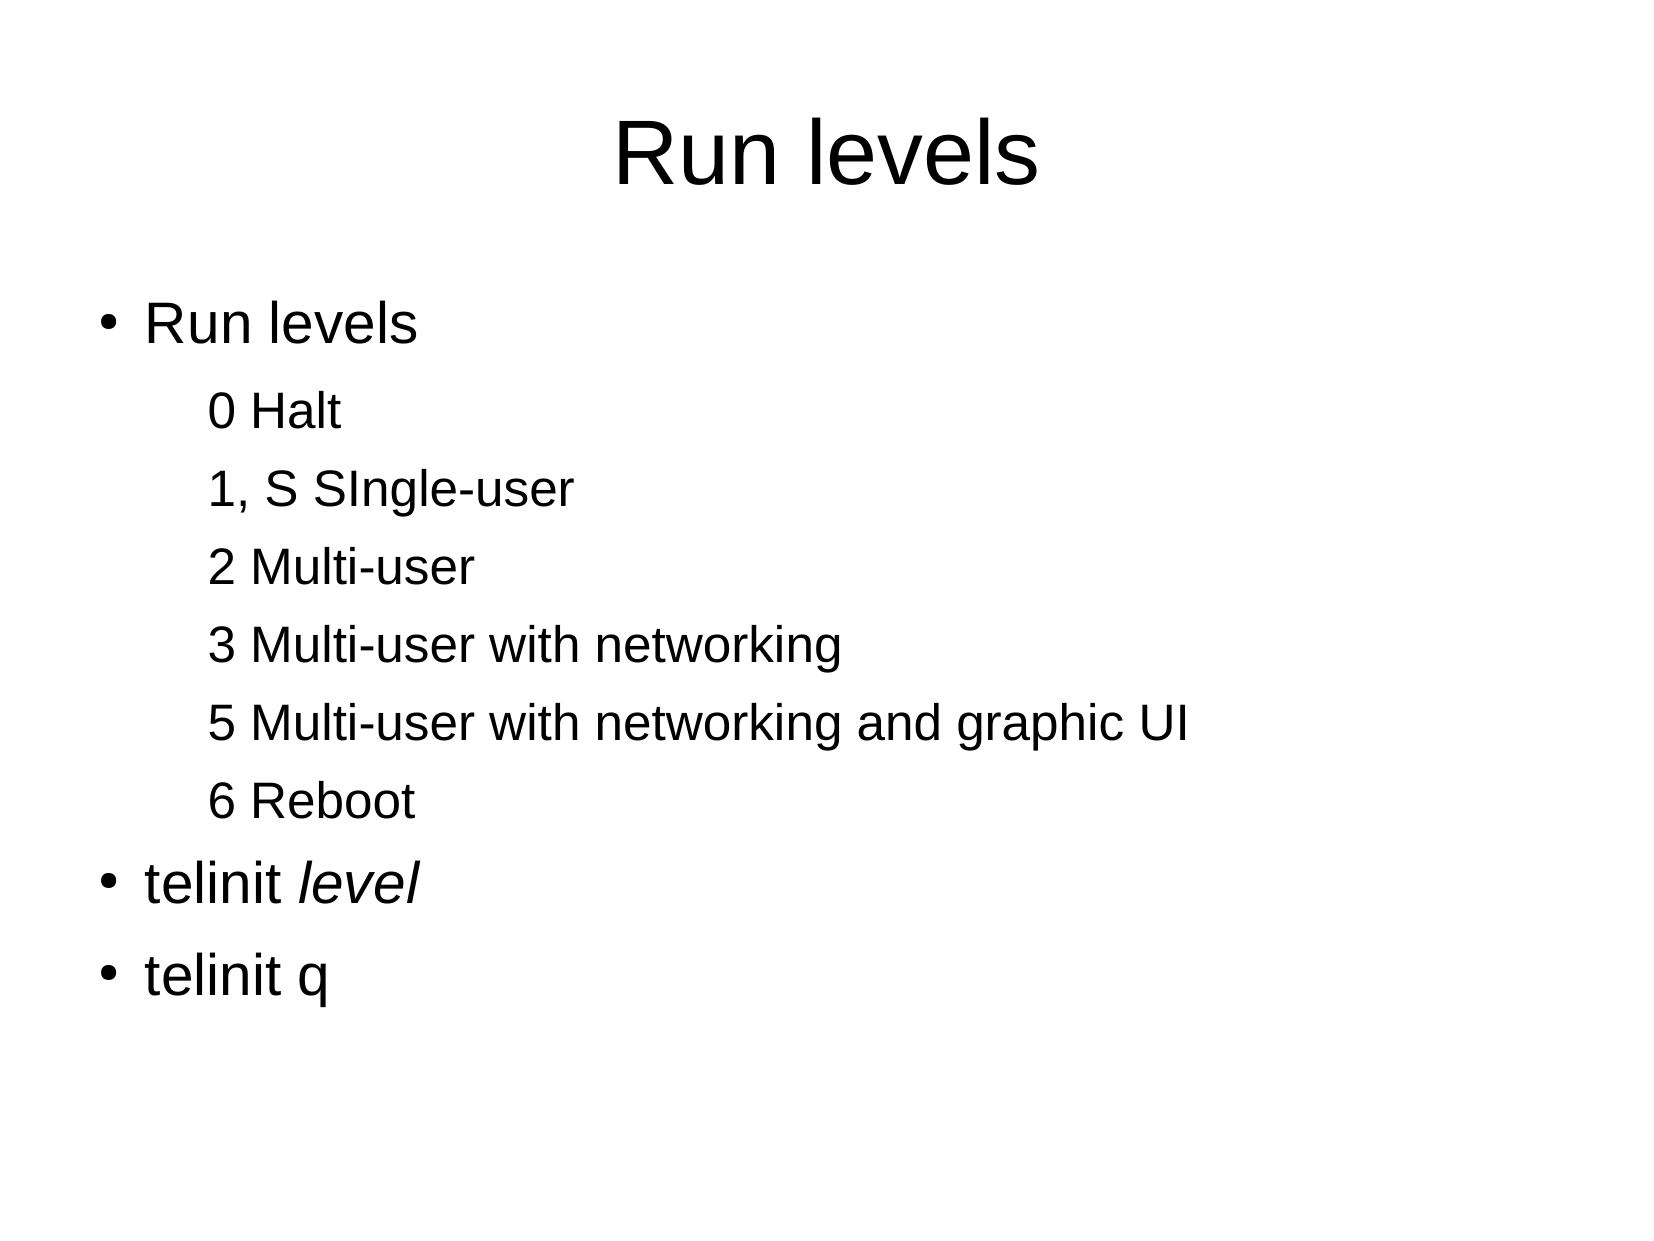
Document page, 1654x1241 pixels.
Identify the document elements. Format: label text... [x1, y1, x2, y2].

list Run levels 0 Halt 1, S SIngle-user 2 Multi-user 3 Multi-user with networking 5 Multi-user with networking and graphic UI 6 Reboot telinit level telinit q [82, 290, 1571, 1010]
title Run levels [82, 49, 1571, 257]
